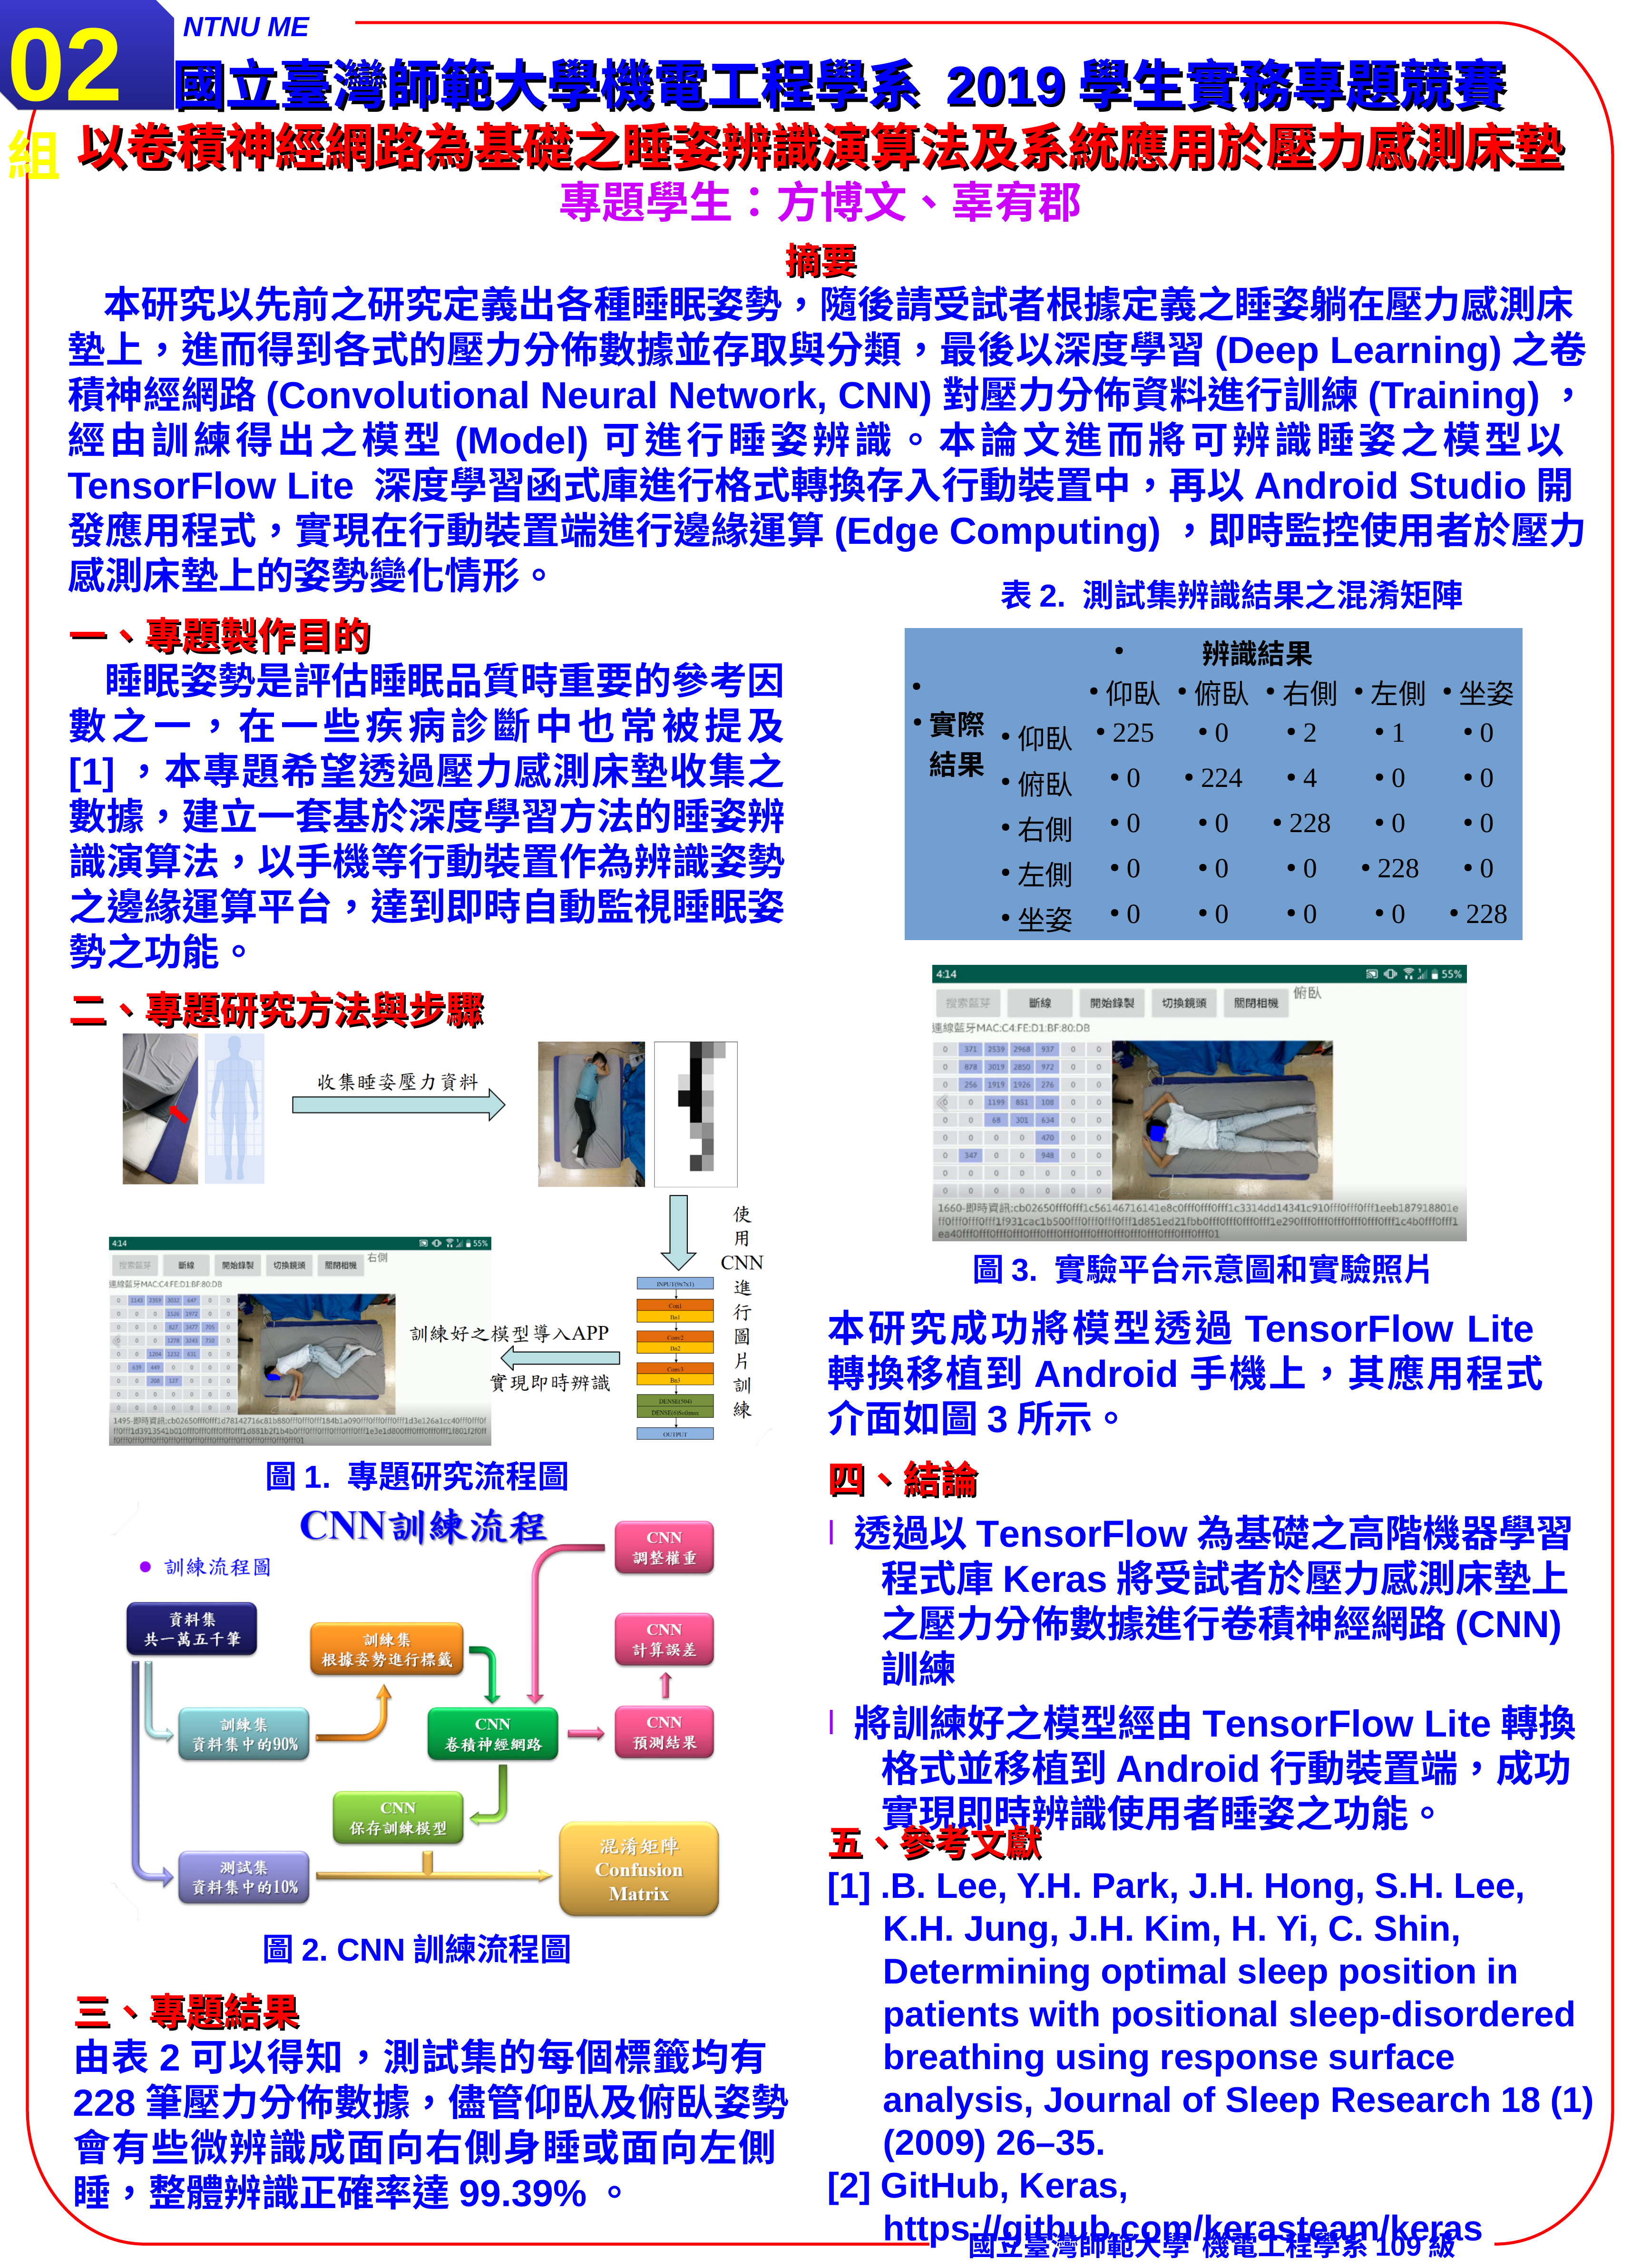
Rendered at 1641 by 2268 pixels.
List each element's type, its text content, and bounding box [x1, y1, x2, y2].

table_cell 228 [1434, 895, 1523, 940]
table_cell 228 [1346, 849, 1434, 895]
table_cell 坐姿 [993, 895, 1081, 940]
table_cell 左側 [993, 849, 1081, 895]
table_cell 0 [1434, 714, 1523, 759]
table_cell 仰臥 [993, 714, 1081, 759]
table_cell 坐姿 [1434, 668, 1523, 714]
table_cell 俯臥 [993, 759, 1081, 804]
text_box 四、結論 透過以TensorFlow為基礎之高階機器學習程式庫Keras將受試者於壓力感測床墊上之壓力分佈數據進行卷積神經網路(CNN)訓練 將訓練好之模型經由TensorFlow Lite轉換格式並移植到Android行動裝置端，成功實現即時辨識使用者睡姿之功能。 [820, 1452, 1607, 1816]
table_cell 實際結果 [905, 668, 993, 940]
table_cell 224 [1169, 759, 1258, 804]
text_box 圖1. 專題研究流程圖 [61, 1453, 773, 1512]
table_cell 0 [1169, 804, 1258, 849]
table_cell 0 [1169, 849, 1258, 895]
table_cell 0 [1346, 804, 1434, 849]
table_cell 1 [1346, 714, 1434, 759]
text_box 三、專題結果 [66, 1984, 797, 2037]
text_box 摘要 本研究以先前之研究定義出各種睡眠姿勢，隨後請受試者根據定義之睡姿躺在壓力感測床墊上，進而得到各式的壓力分佈數據並存取與分類，最後以深度學習(Deep Learning)之卷積神經網路(Convolutional Neural Network, CNN)對壓力分佈資料進行訓練(Training)，經由訓練得出之模型(Model)可進行睡姿辨識。本論文進而將可辨識睡姿之模型以TensorFlow Lite 深度學習函式庫進行格式轉換存入行動裝置中，再以Android Studio開發應用程式，實現在行動裝置端進行邊緣運算(Edge Computing)，即時監控使用者於壓力感測床墊上的姿勢變化情形。 [61, 235, 1593, 505]
text_box 五、參考文獻 [1] .B. Lee, Y.H. Park, J.H. Hong, S.H. Lee, K.H. Jung, J.H. Kim, H. Yi, C. Shin, Determining optimal sleep position in patients with positional sleep-disordered breathing using response surface analysis, Journal of Sleep Research 18 (1) (2009) 26–35. [2] GitHub, Keras, https://github.com/kerasteam/keras [820, 1816, 1607, 2268]
table_cell 0 [1434, 759, 1523, 804]
table_cell 0 [1258, 895, 1346, 940]
table_cell 0 [1081, 759, 1169, 804]
text_box 表2. 測試集辨識結果之混淆矩陣 [876, 571, 1588, 630]
table_cell 0 [1169, 895, 1258, 940]
table_cell 0 [1169, 714, 1258, 759]
table_cell 228 [1258, 804, 1346, 849]
text_box 圖3. 實驗平台示意圖和實驗照片 [848, 1246, 1560, 1305]
text_box 02組 [0, 0, 203, 127]
text_box 由表2可以得知，測試集的每個標籤均有228筆壓力分佈數據，儘管仰臥及俯臥姿勢會有些微辨識成面向右側身睡或面向左側睡，整體辨識正確率達99.39%。 [66, 2030, 797, 2218]
table_cell 右側 [1258, 668, 1346, 714]
text_box 圖2. CNN訓練流程圖 [61, 1925, 773, 1984]
table_cell [993, 668, 1081, 714]
text_box 國立臺灣師範大學機電工程學系 2019學生實務專題競賽 以卷積神經網路為基礎之睡姿辨識演算法及系統應用於壓力感測床墊 專題學生：方博文、辜宥郡 [0, 48, 1641, 226]
table_cell 0 [1081, 849, 1169, 895]
table_cell 0 [1081, 804, 1169, 849]
text_box 國立臺灣師範大學機電工程學系 2019學生實務專題競賽 以卷積神經網路為基礎之睡姿辨識演算法及系統應用於壓力感測床墊 專題學生：方博文、辜宥郡 [89, 127, 113, 156]
table_cell 2 [1258, 714, 1346, 759]
table_cell 0 [1434, 804, 1523, 849]
picture [932, 965, 1467, 1241]
table_cell 0 [1346, 759, 1434, 804]
text_box 二、專題研究方法與步驟 [61, 982, 804, 1035]
table_cell 4 [1258, 759, 1346, 804]
picture [100, 1031, 774, 1447]
table_cell 0 [1081, 895, 1169, 940]
picture [110, 1501, 724, 1921]
table_header 辨識結果 [905, 628, 1523, 668]
table_cell 右側 [993, 804, 1081, 849]
text_box 一、專題製作目的 睡眠姿勢是評估睡眠品質時重要的參考因數之一，在一些疾病診斷中也常被提及 [1]，本專題希望透過壓力感測床墊收集之數據，建立一套基於深度學習方法的睡姿辨識演算法，以手機等行動裝置作為辨識姿勢之邊緣運算平台，達到即時自動監視睡眠姿勢之功能。 [61, 608, 804, 982]
table_cell 左側 [1346, 668, 1434, 714]
table_cell 0 [1346, 895, 1434, 940]
table_cell 225 [1081, 714, 1169, 759]
table_cell 俯臥 [1169, 668, 1258, 714]
table_cell 0 [1258, 849, 1346, 895]
table_cell 仰臥 [1081, 668, 1169, 714]
table_cell 0 [1434, 849, 1523, 895]
text_box 本研究成功將模型透過TensorFlow Lite轉換移植到Android手機上，其應用程式介面如圖3所示。 [820, 1301, 1551, 1443]
